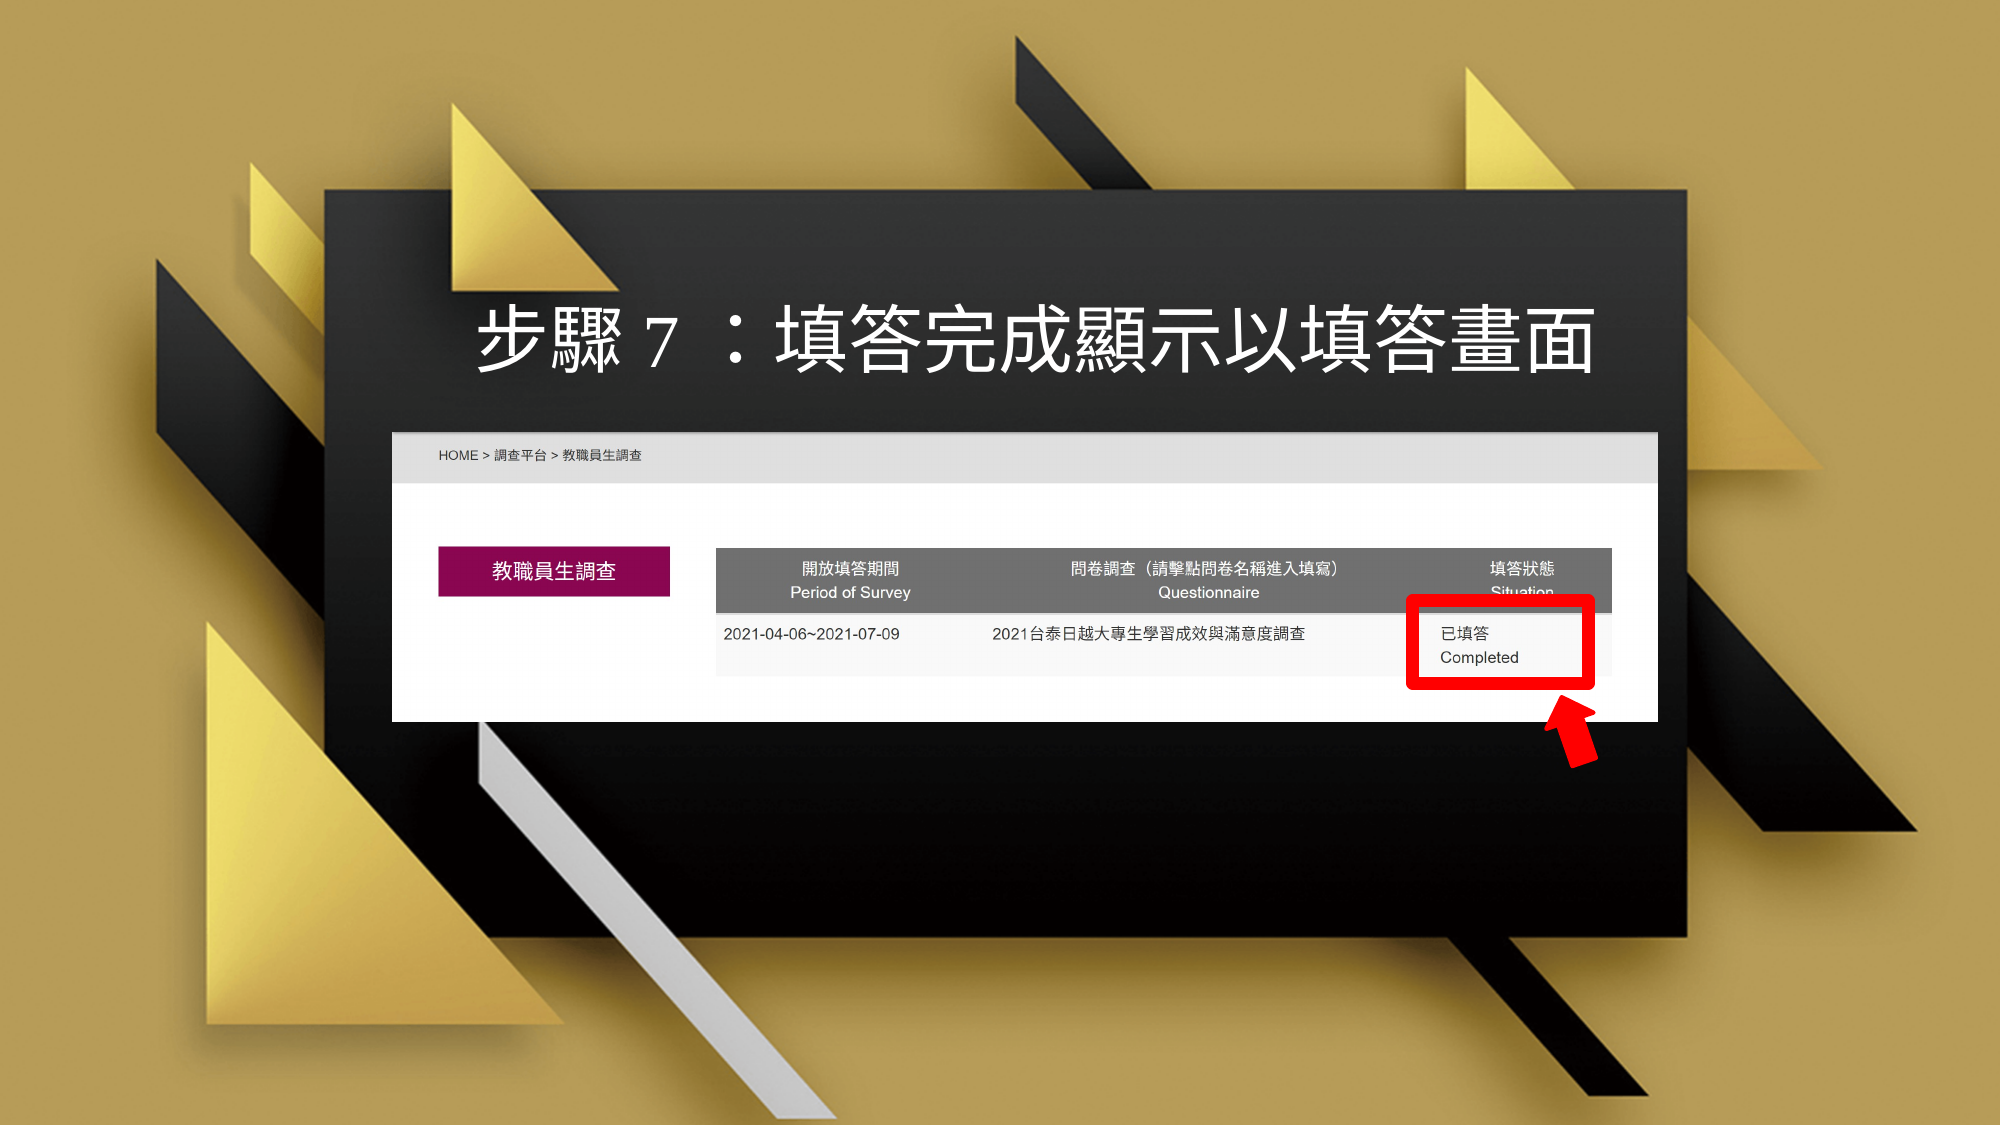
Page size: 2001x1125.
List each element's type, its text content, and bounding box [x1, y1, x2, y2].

text_box [1546, 697, 1596, 767]
picture [0, 0, 2000, 1125]
text_box 步驟7：填答完成顯示以填答畫面 [459, 284, 1620, 391]
